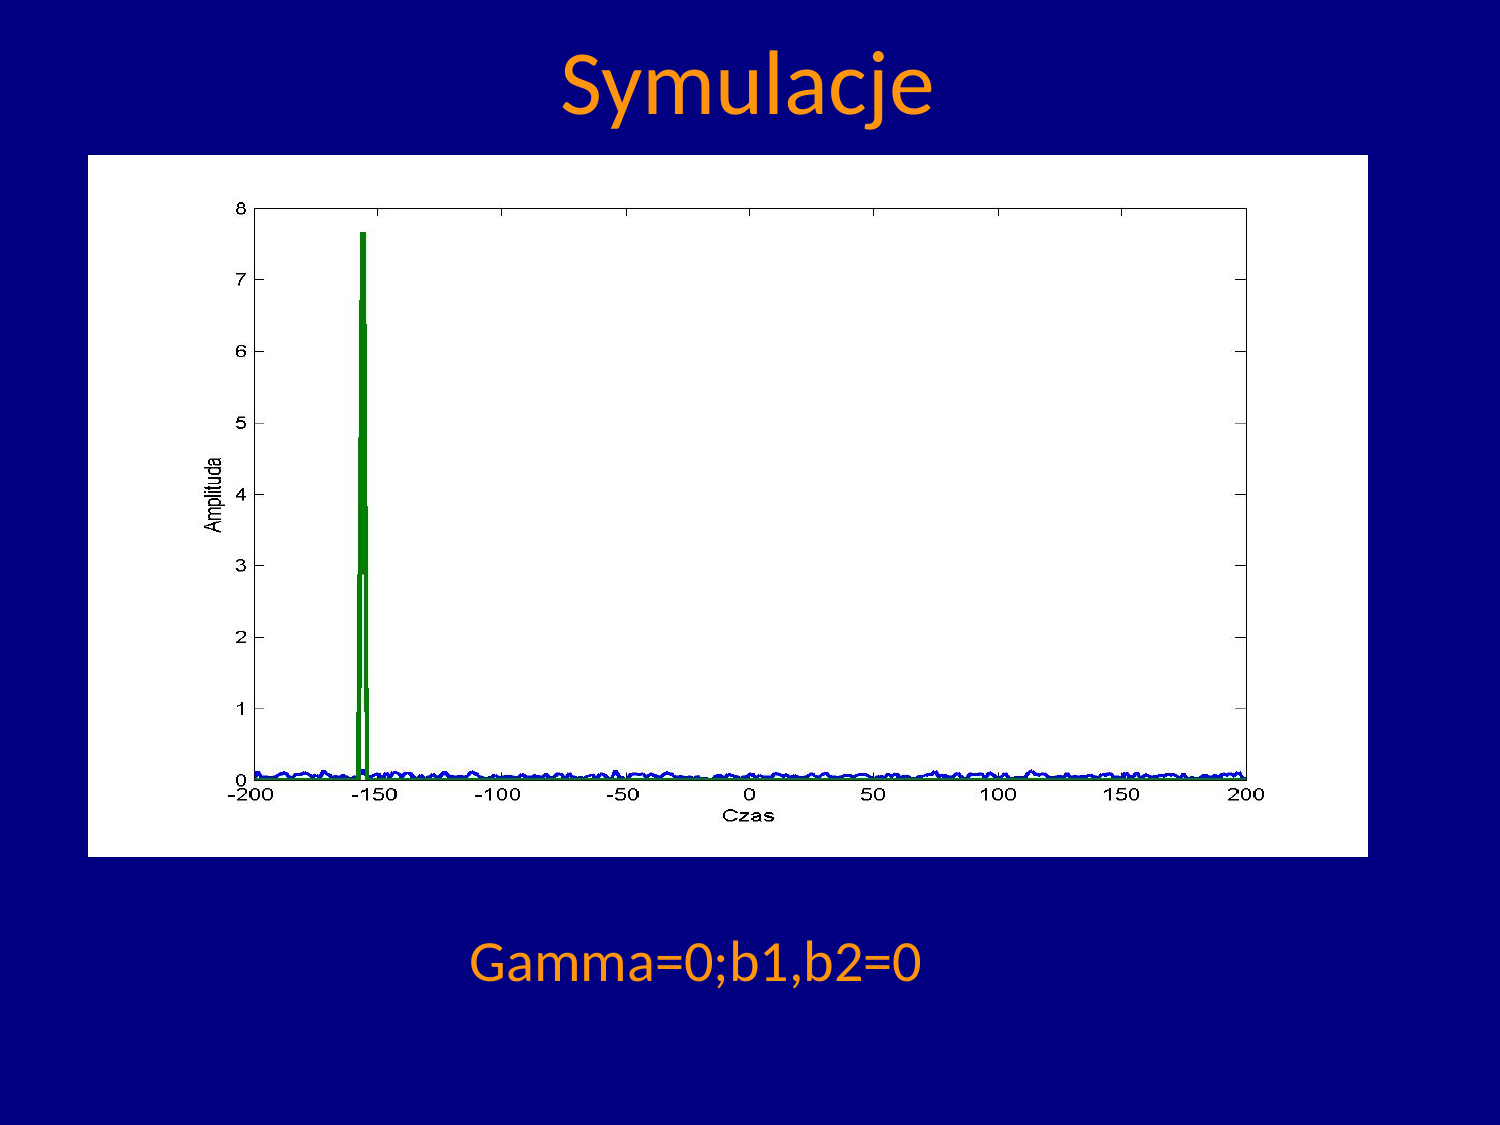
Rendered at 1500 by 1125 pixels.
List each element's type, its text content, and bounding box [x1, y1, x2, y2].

list Gamma=0;b1,b2=0 [383, 915, 1047, 1009]
picture [88, 155, 1368, 857]
title Symulacje [72, 15, 1423, 148]
